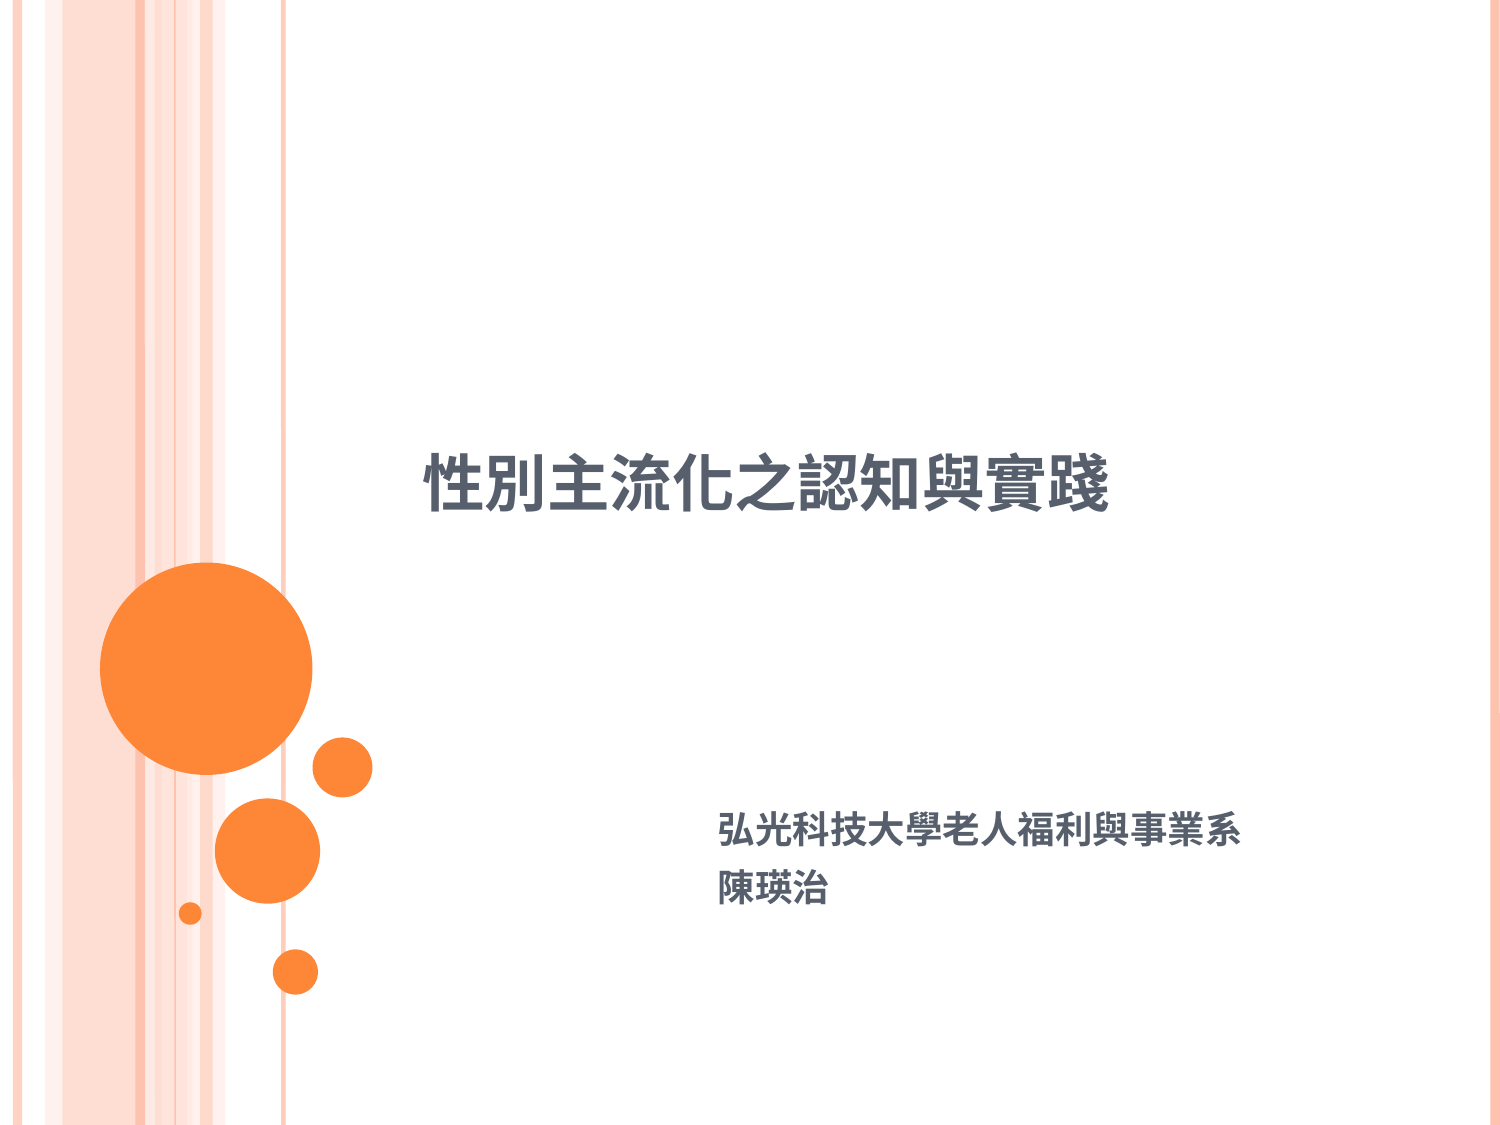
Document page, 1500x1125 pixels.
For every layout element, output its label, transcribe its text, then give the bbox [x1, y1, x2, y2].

title 性別主流化之認知與實踐 [407, 290, 1421, 602]
subtitle 弘光科技大學老人福利與事業系 陳瑛治 [702, 798, 1385, 965]
